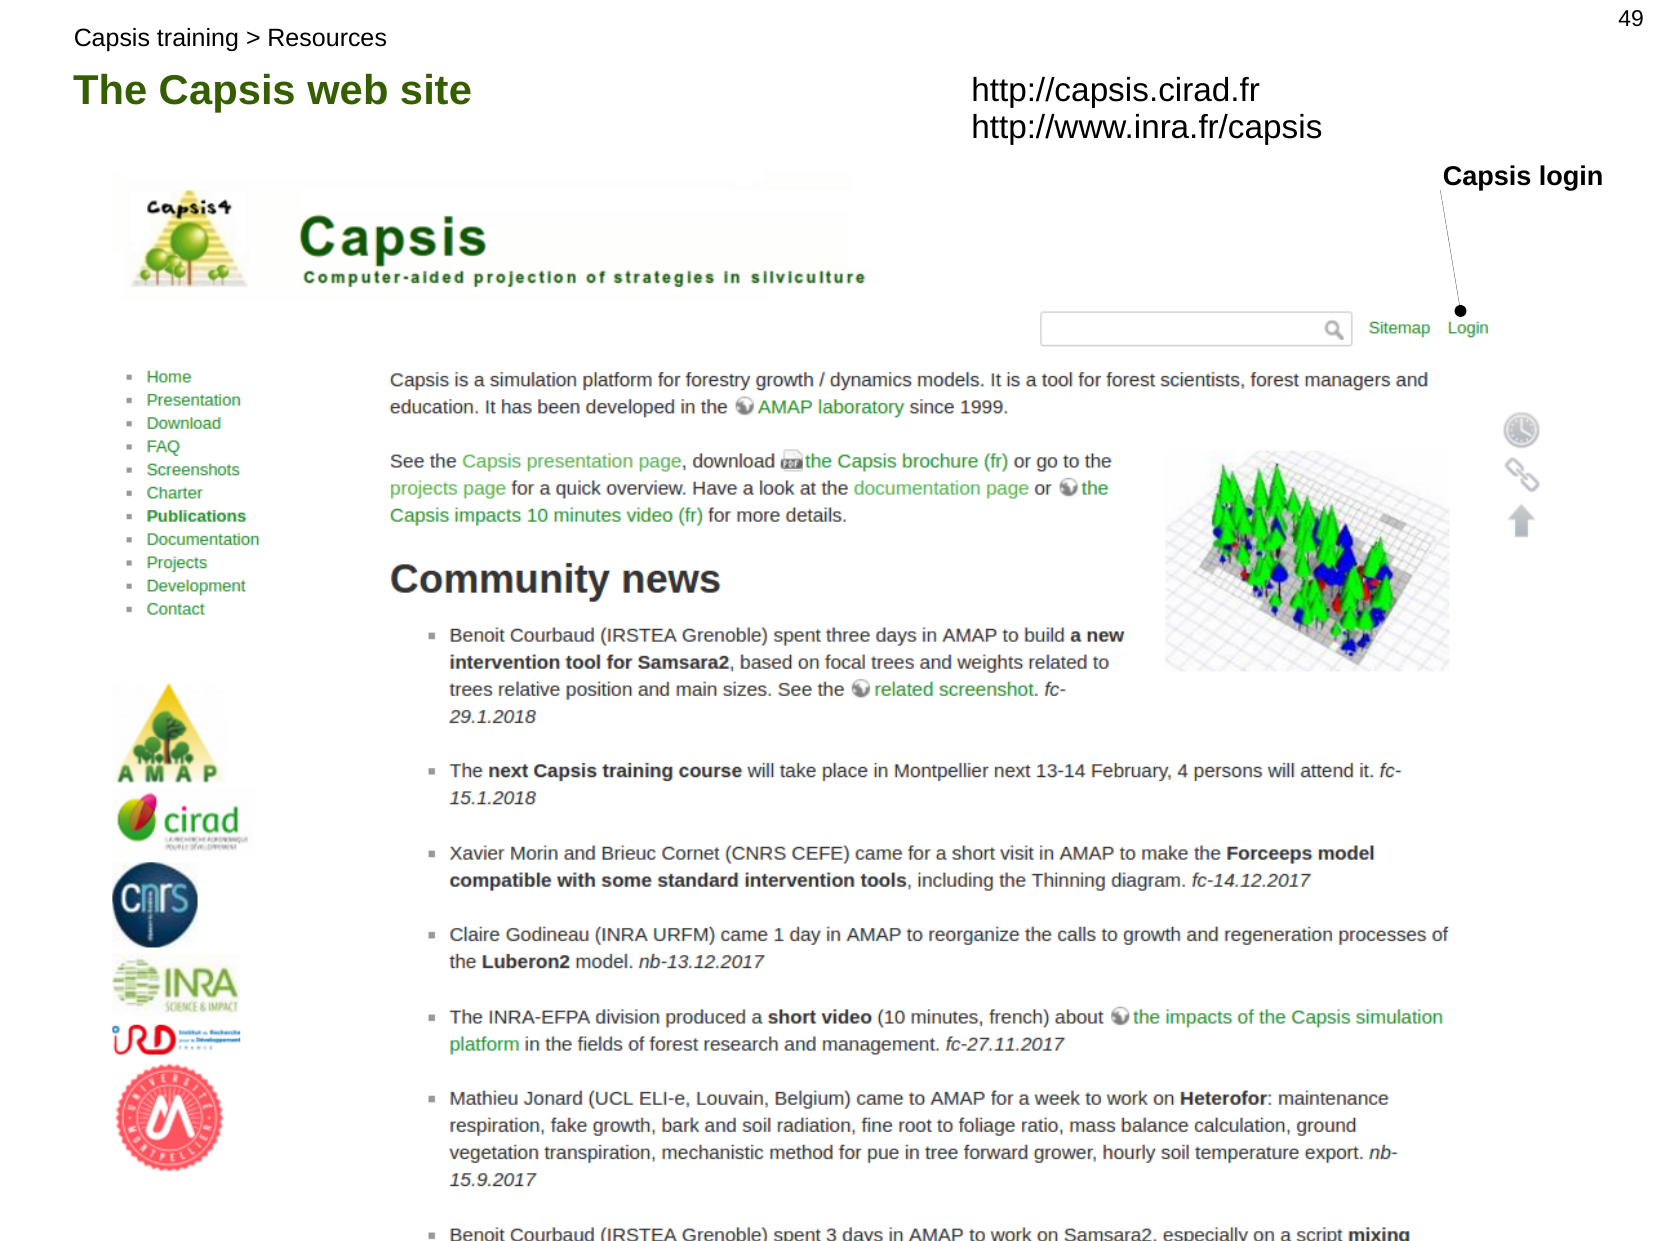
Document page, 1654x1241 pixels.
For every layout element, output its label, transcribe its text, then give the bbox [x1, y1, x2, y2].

text_box Capsis training > Resources [59, 16, 1004, 60]
text_box Capsis login [1416, 153, 1630, 201]
text_box The Capsis web site [58, 59, 1151, 122]
picture [88, 171, 1563, 1241]
text_box http://capsis.cirad.fr http://www.inra.fr/capsis [956, 63, 1451, 154]
